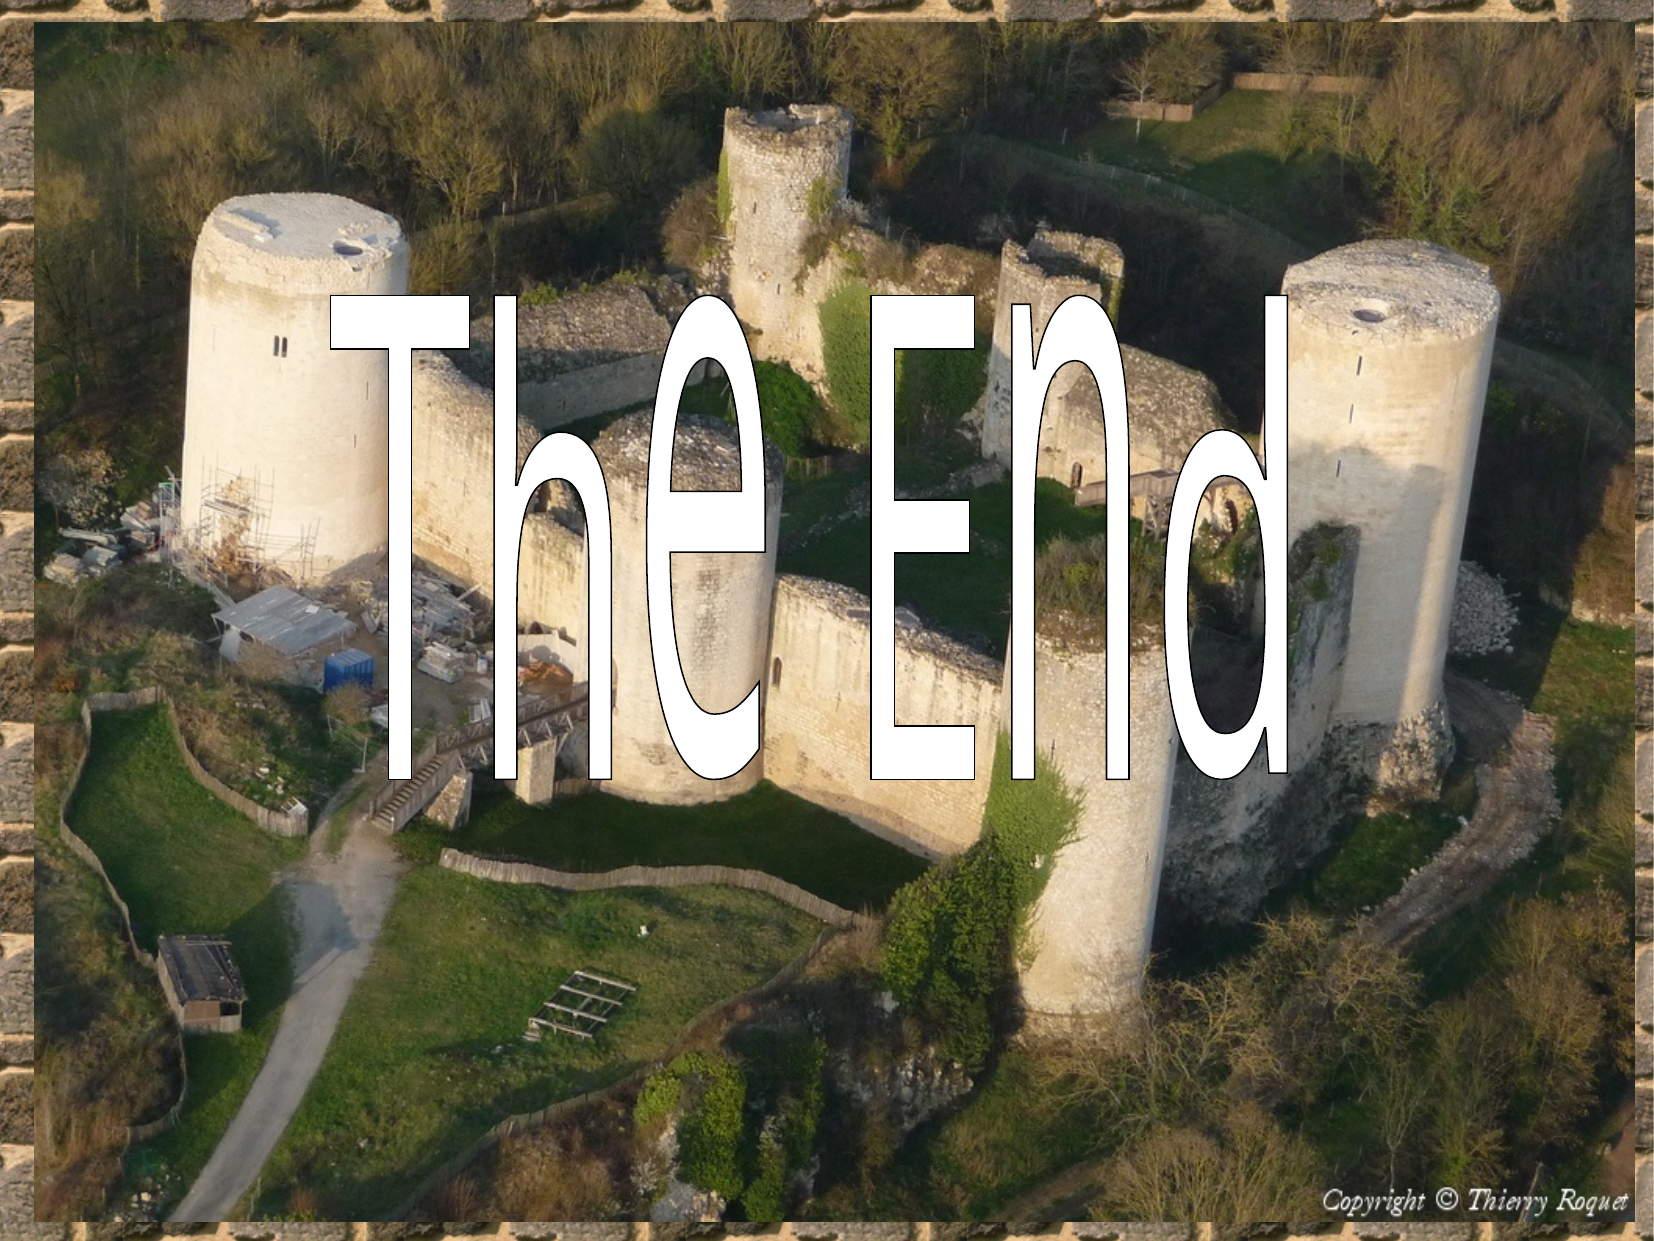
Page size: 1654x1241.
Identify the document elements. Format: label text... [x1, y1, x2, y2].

text_box The End [494, 295, 612, 780]
text_box The End [1011, 295, 1130, 780]
text_box The End [646, 295, 766, 780]
text_box The End [330, 295, 470, 780]
picture [0, 0, 1654, 1241]
text_box The End [1164, 295, 1288, 780]
text_box The End [870, 295, 975, 780]
